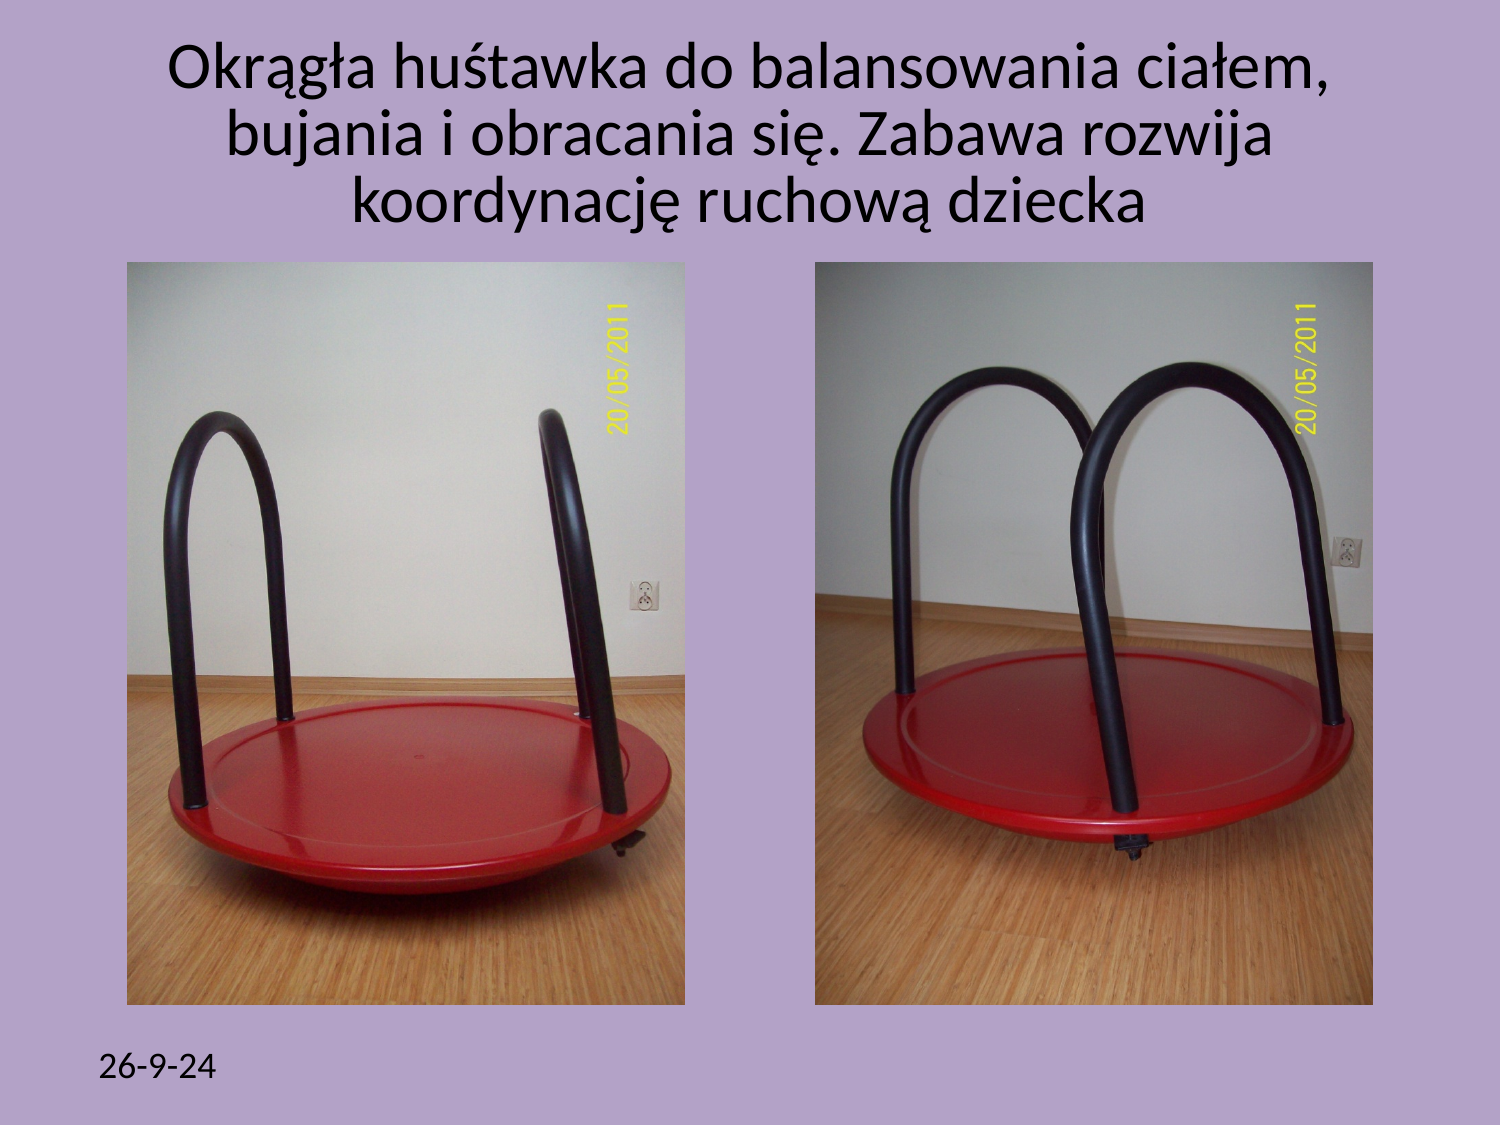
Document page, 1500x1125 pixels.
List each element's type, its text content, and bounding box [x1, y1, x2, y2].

picture [815, 262, 1373, 1005]
picture [127, 262, 685, 1005]
title Okrągła huśtawka do balansowania ciałem, bujania i obracania się. Zabawa rozwija koordynację ruchową dziecka [75, 45, 1425, 233]
